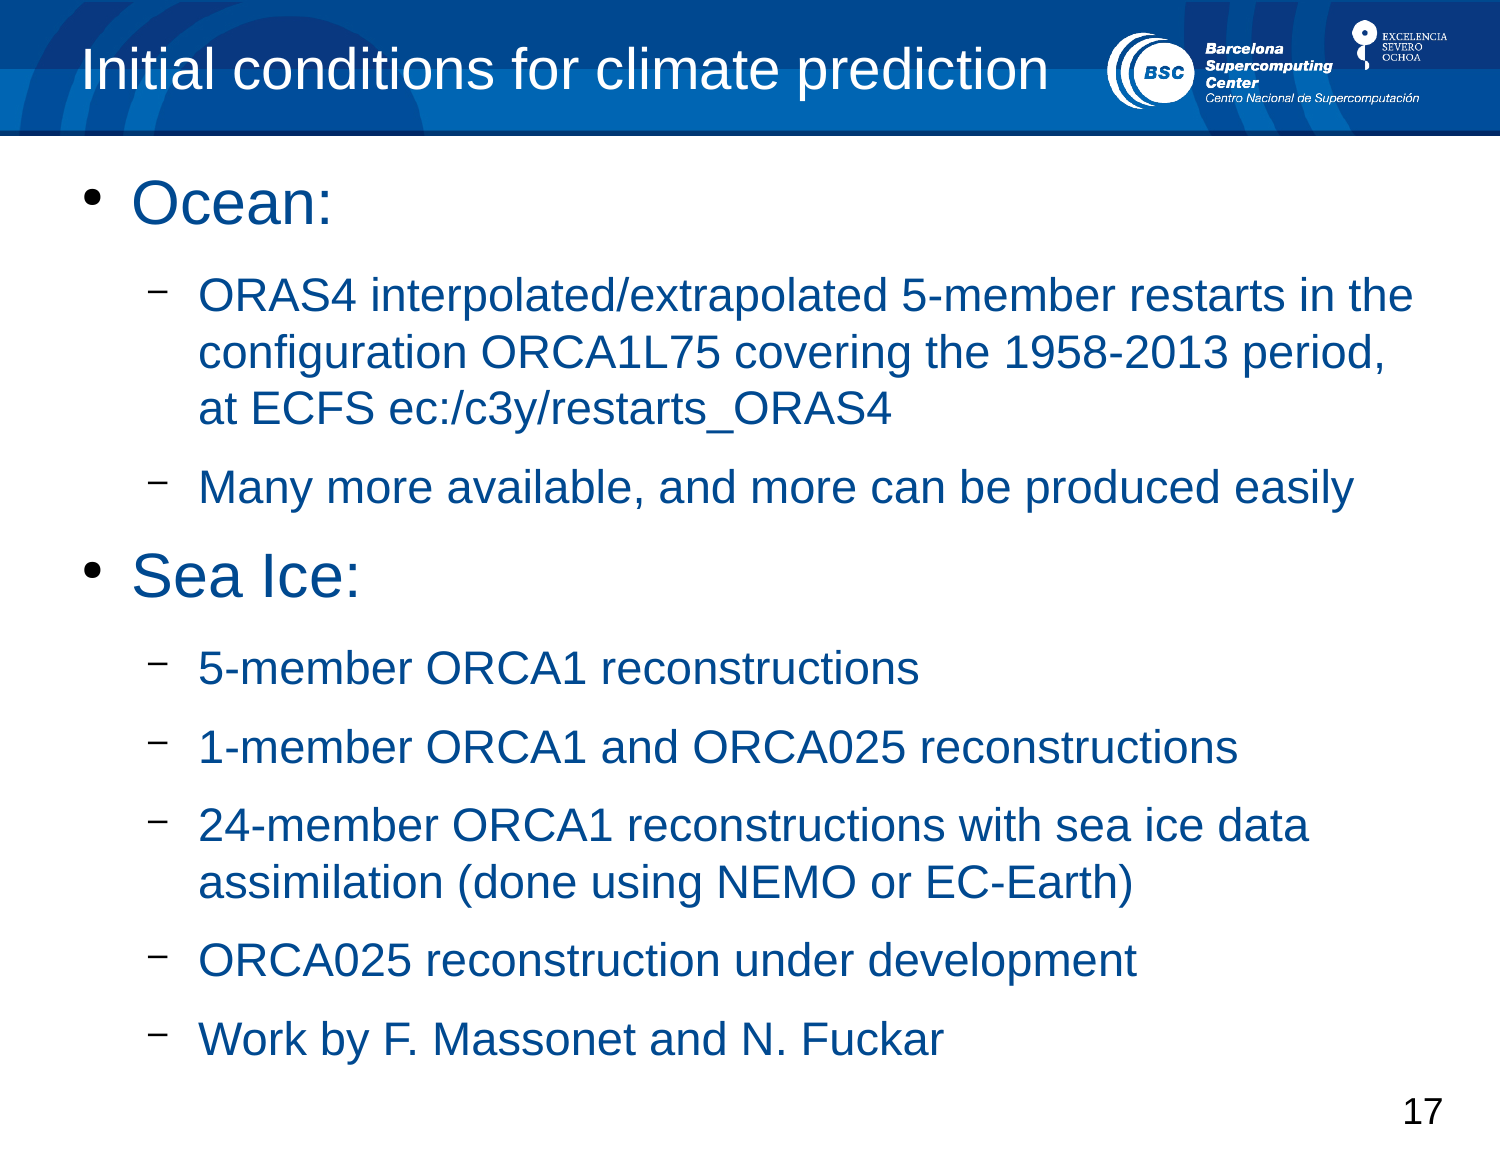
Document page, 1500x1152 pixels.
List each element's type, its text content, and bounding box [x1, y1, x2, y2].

picture [0, 0, 1500, 136]
list Ocean: ORAS4 interpolated/extrapolated 5-member restarts in the configuration ORCA1L75 covering the 1958-2013 period, at ECFS ec:/c3y/restarts_ORAS4 Many more available, and more can be produced easily Sea Ice: 5-member ORCA1 reconstructions 1-member ORCA1 and ORCA025 reconstructions 24-member ORCA1 reconstructions with sea ice data assimilation (done using NEMO or EC-Earth) ORCA025 reconstruction under development Work by F. Massonet and N. Fuckar [64, 161, 1432, 1068]
title Initial conditions for climate prediction [65, 23, 1081, 139]
